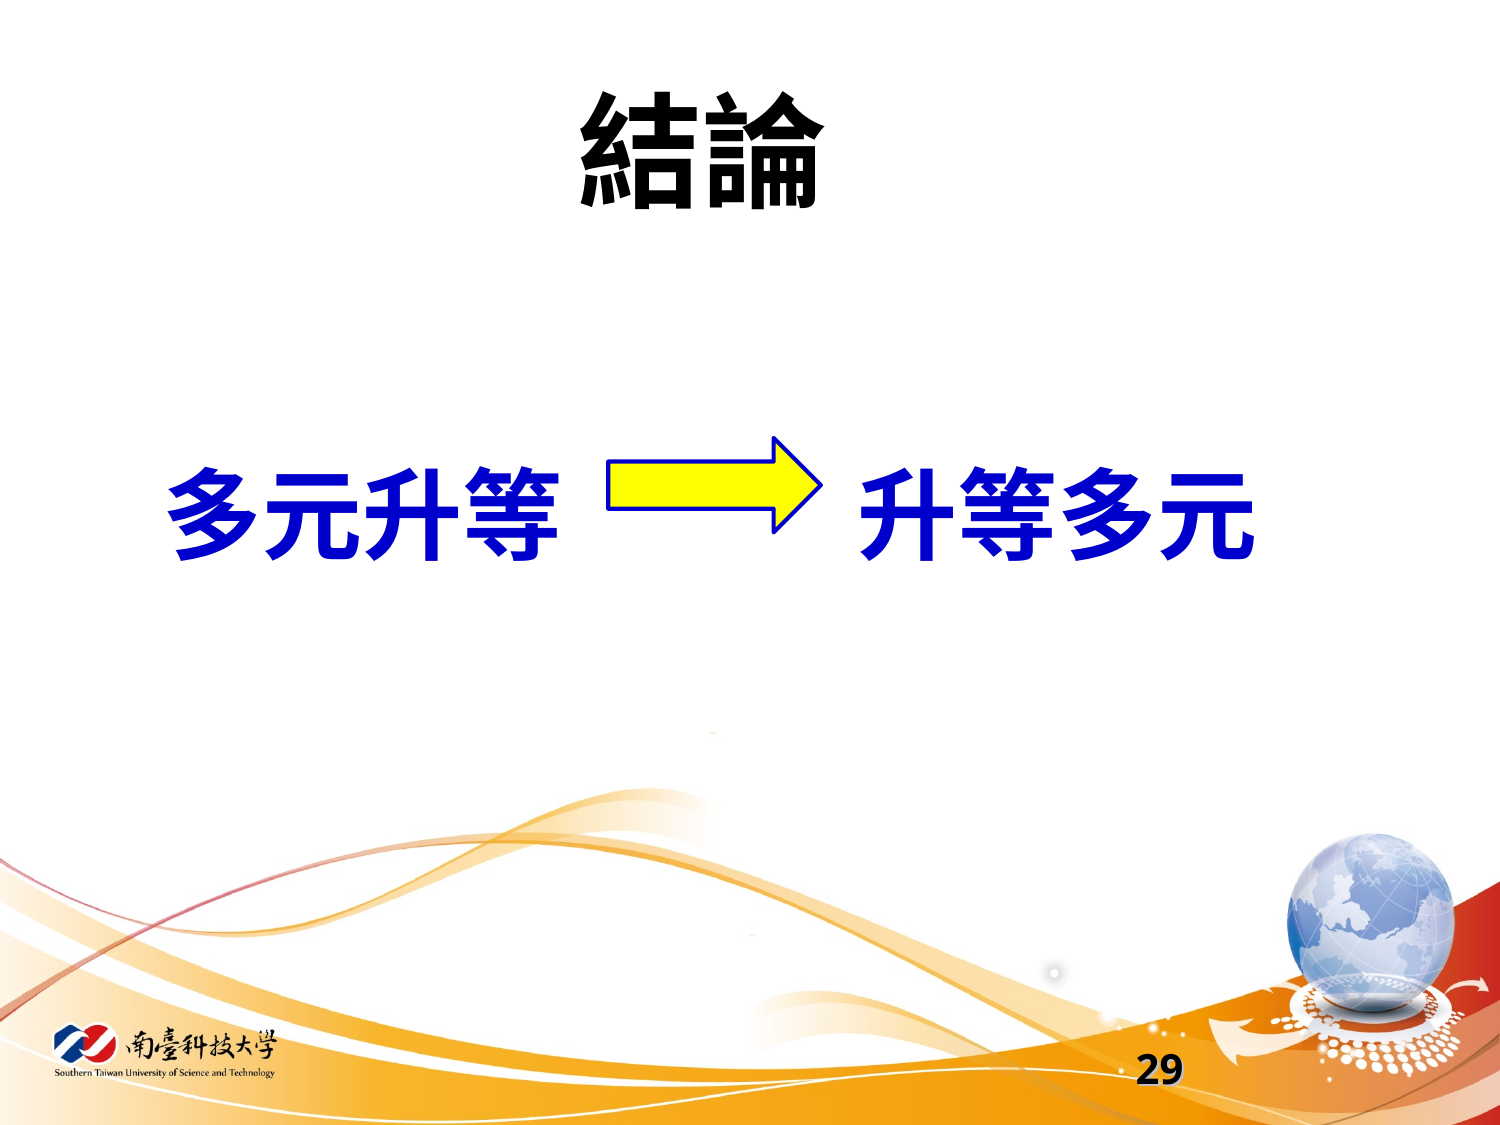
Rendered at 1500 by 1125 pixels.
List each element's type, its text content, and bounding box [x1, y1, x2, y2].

text_box 多元升等 升等多元 [147, 385, 1389, 583]
text_box [608, 437, 821, 533]
text_box 結論 [65, 66, 1341, 231]
text_box 29 [1120, 1035, 1471, 1095]
